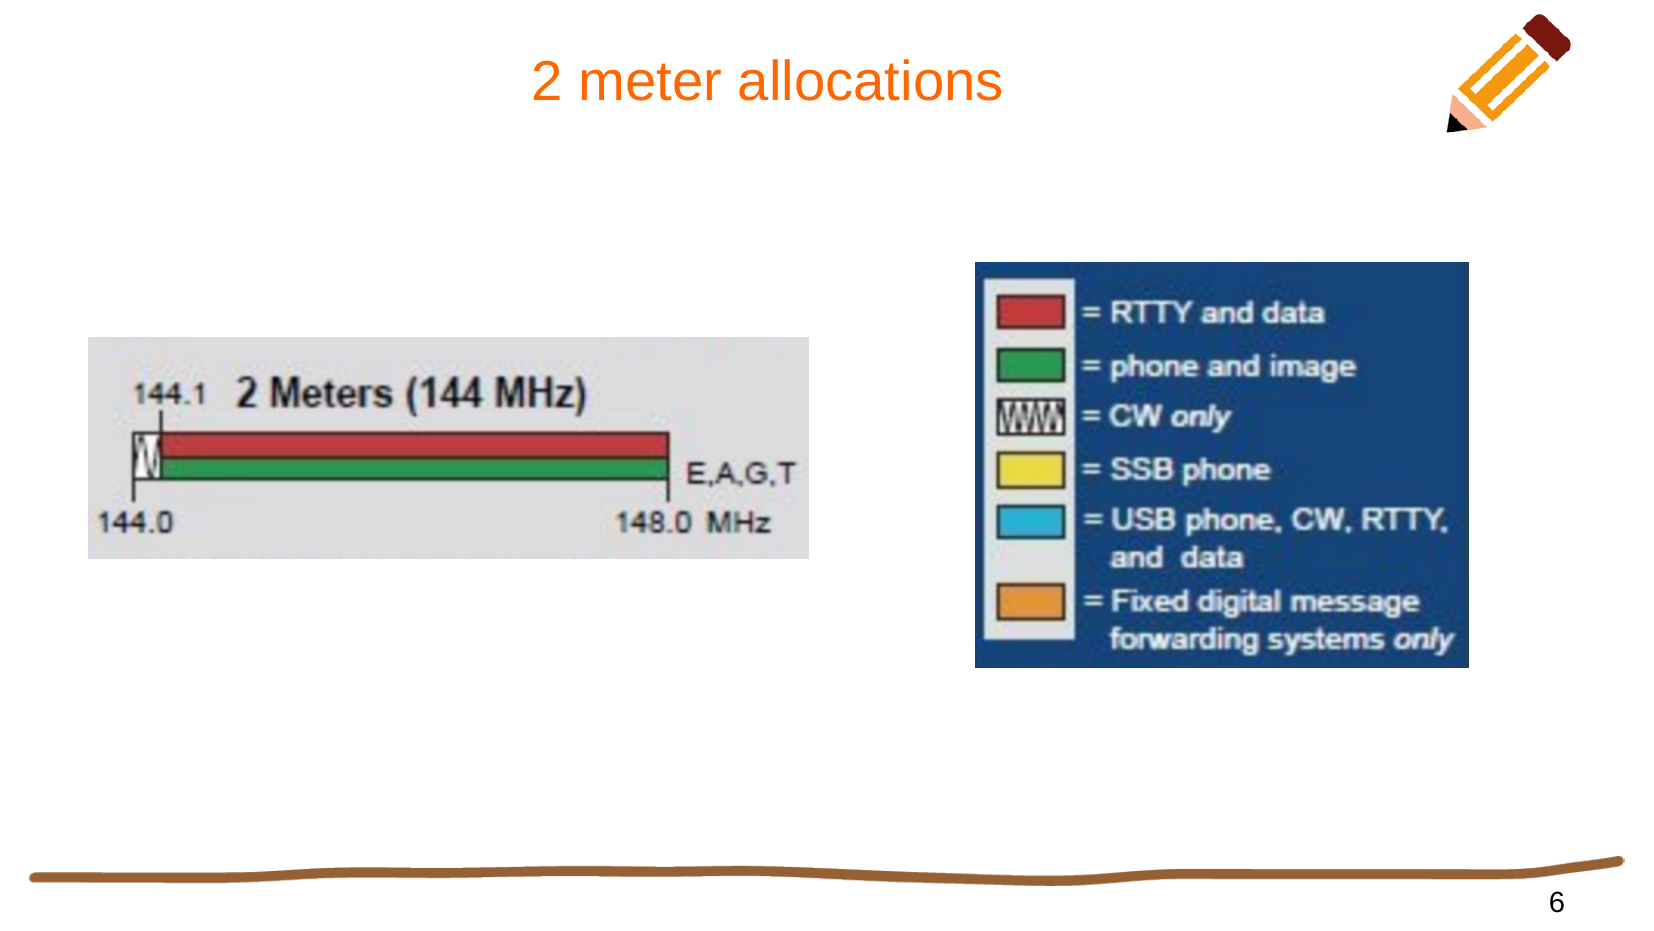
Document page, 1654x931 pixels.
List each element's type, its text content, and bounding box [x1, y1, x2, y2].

picture [975, 262, 1469, 668]
picture [88, 337, 809, 559]
picture [29, 856, 1625, 886]
title 2 meter allocations [88, 29, 1447, 133]
picture [1446, 14, 1571, 133]
